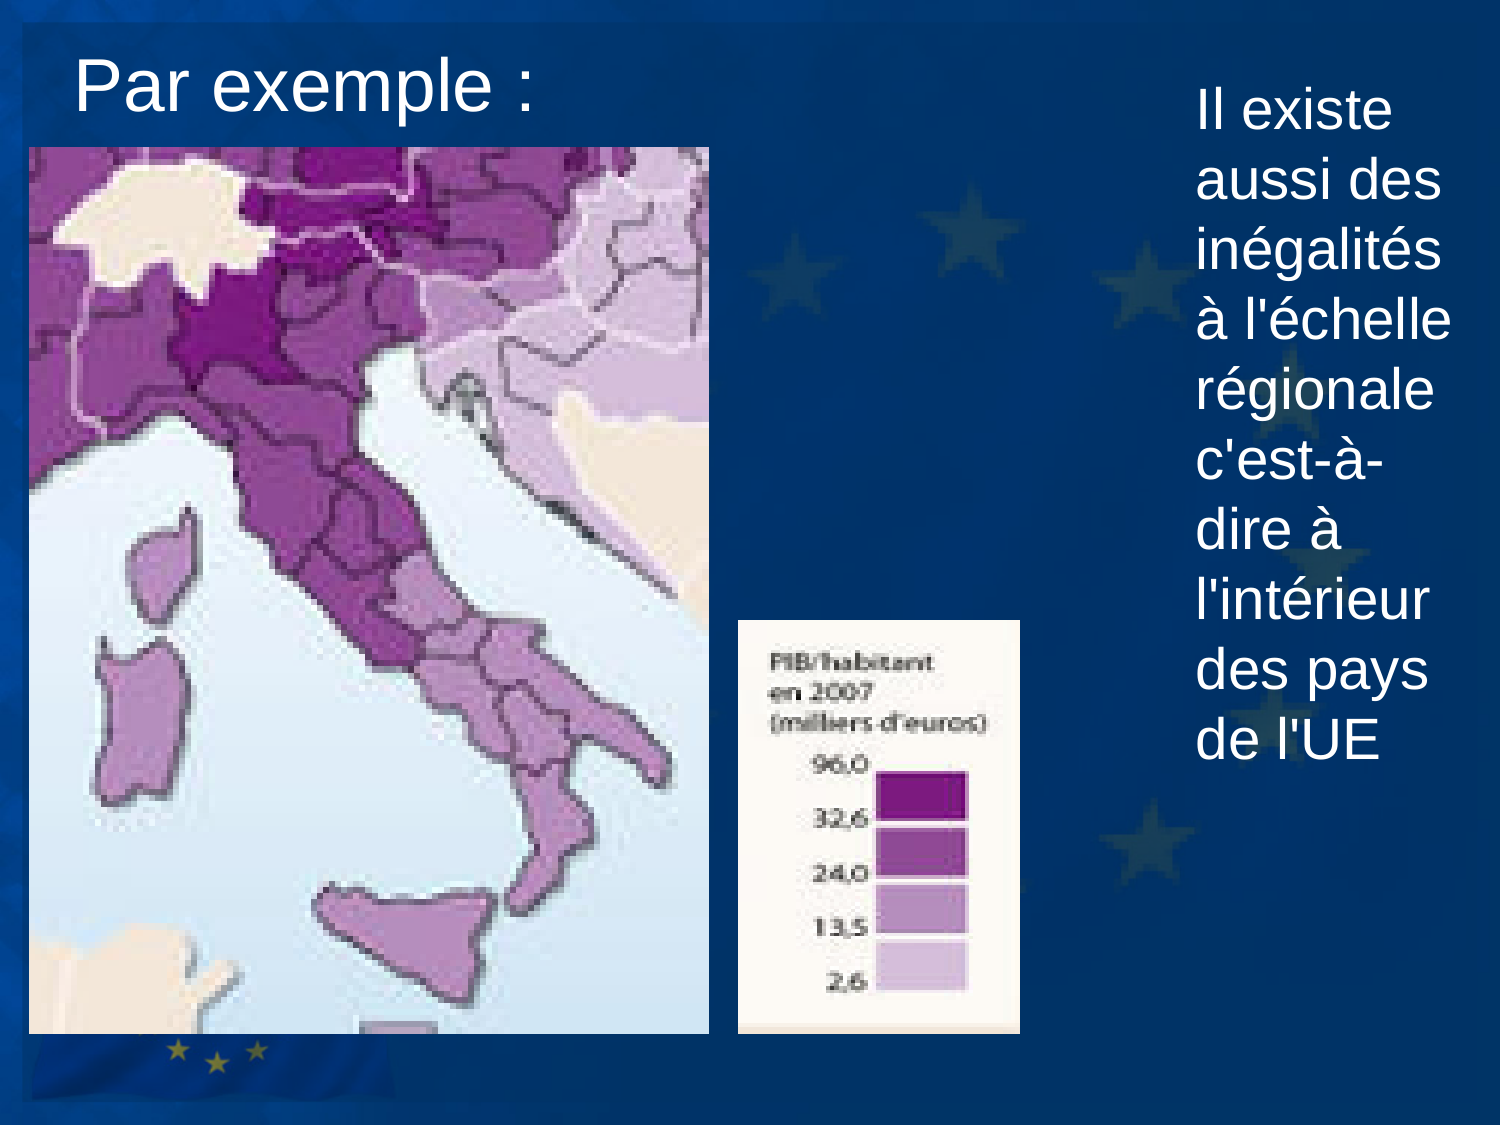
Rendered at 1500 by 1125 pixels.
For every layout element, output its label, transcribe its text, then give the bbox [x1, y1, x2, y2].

text_box Par exemple : [59, 29, 857, 135]
picture [0, 0, 1500, 1125]
text_box Il existe aussi des inégalités à l'échelle régionale c'est-à-dire à l'intérieur des pays de l'UE [1181, 64, 1477, 919]
